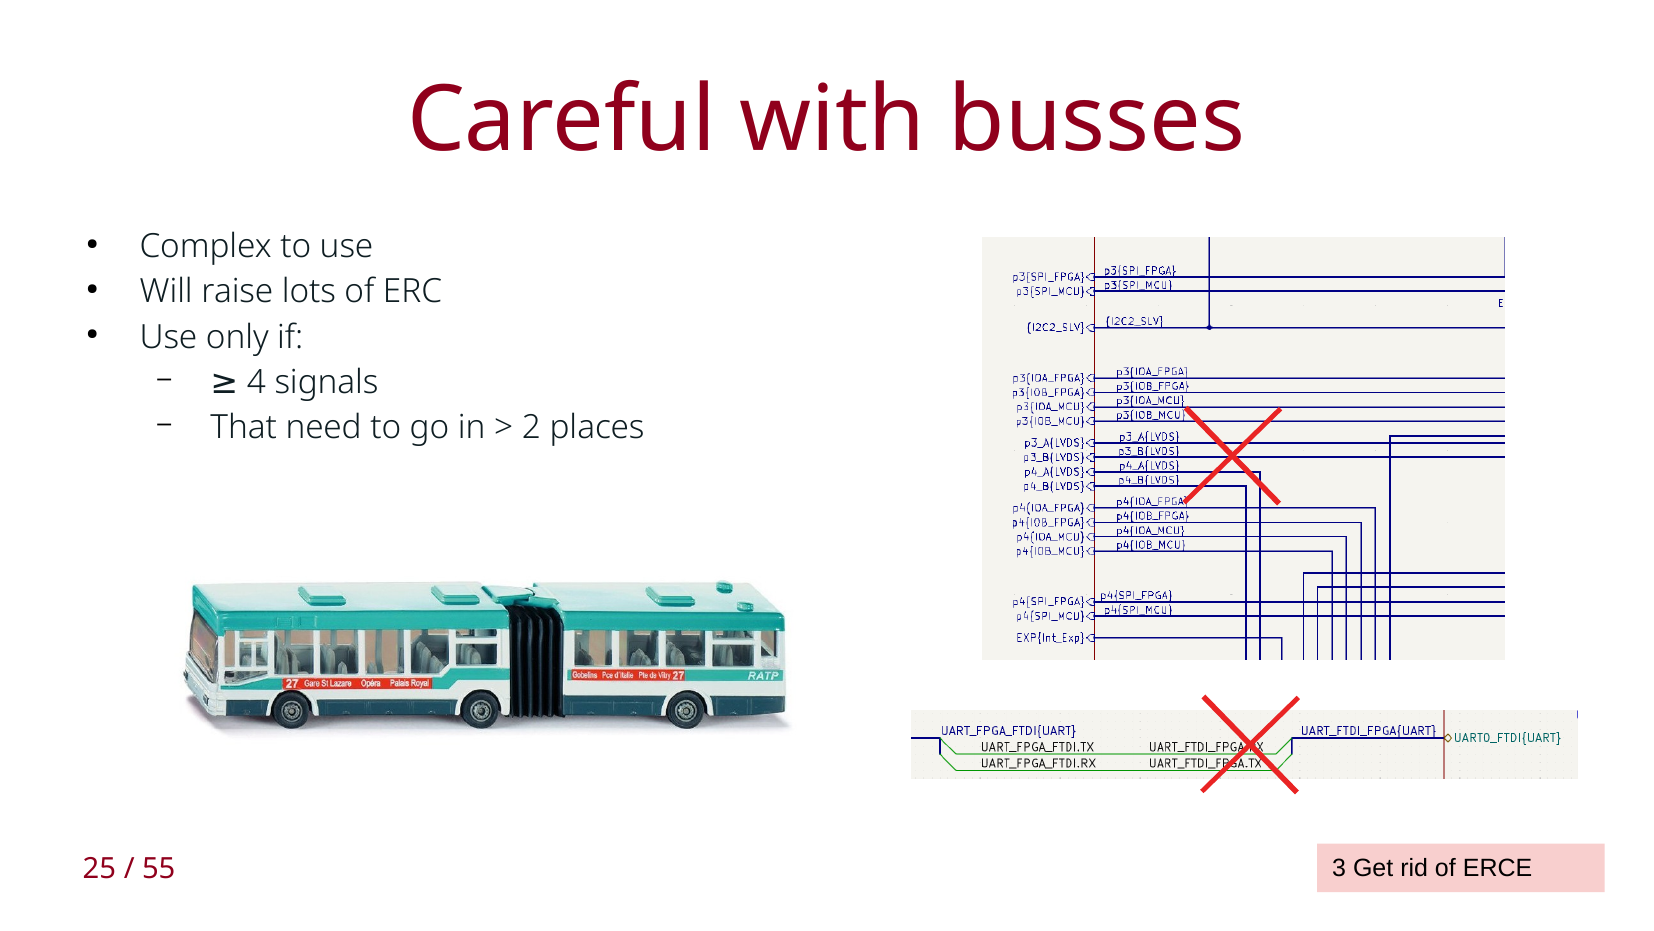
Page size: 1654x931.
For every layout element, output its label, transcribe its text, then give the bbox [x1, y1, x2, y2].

text_box 3 Get rid of ERCE [1317, 843, 1605, 893]
text_box [1200, 694, 1300, 795]
text_box [1182, 405, 1283, 506]
picture [1222, 710, 1281, 740]
title Careful with busses [82, 37, 1571, 193]
picture [1220, 749, 1278, 779]
picture [164, 540, 804, 753]
picture [982, 237, 1505, 660]
picture [1255, 710, 1578, 779]
list Complex to use Will raise lots of ERC Use only if: ≥ 4 signals That need to go in > 2 places [68, 177, 979, 480]
picture [911, 710, 1245, 779]
